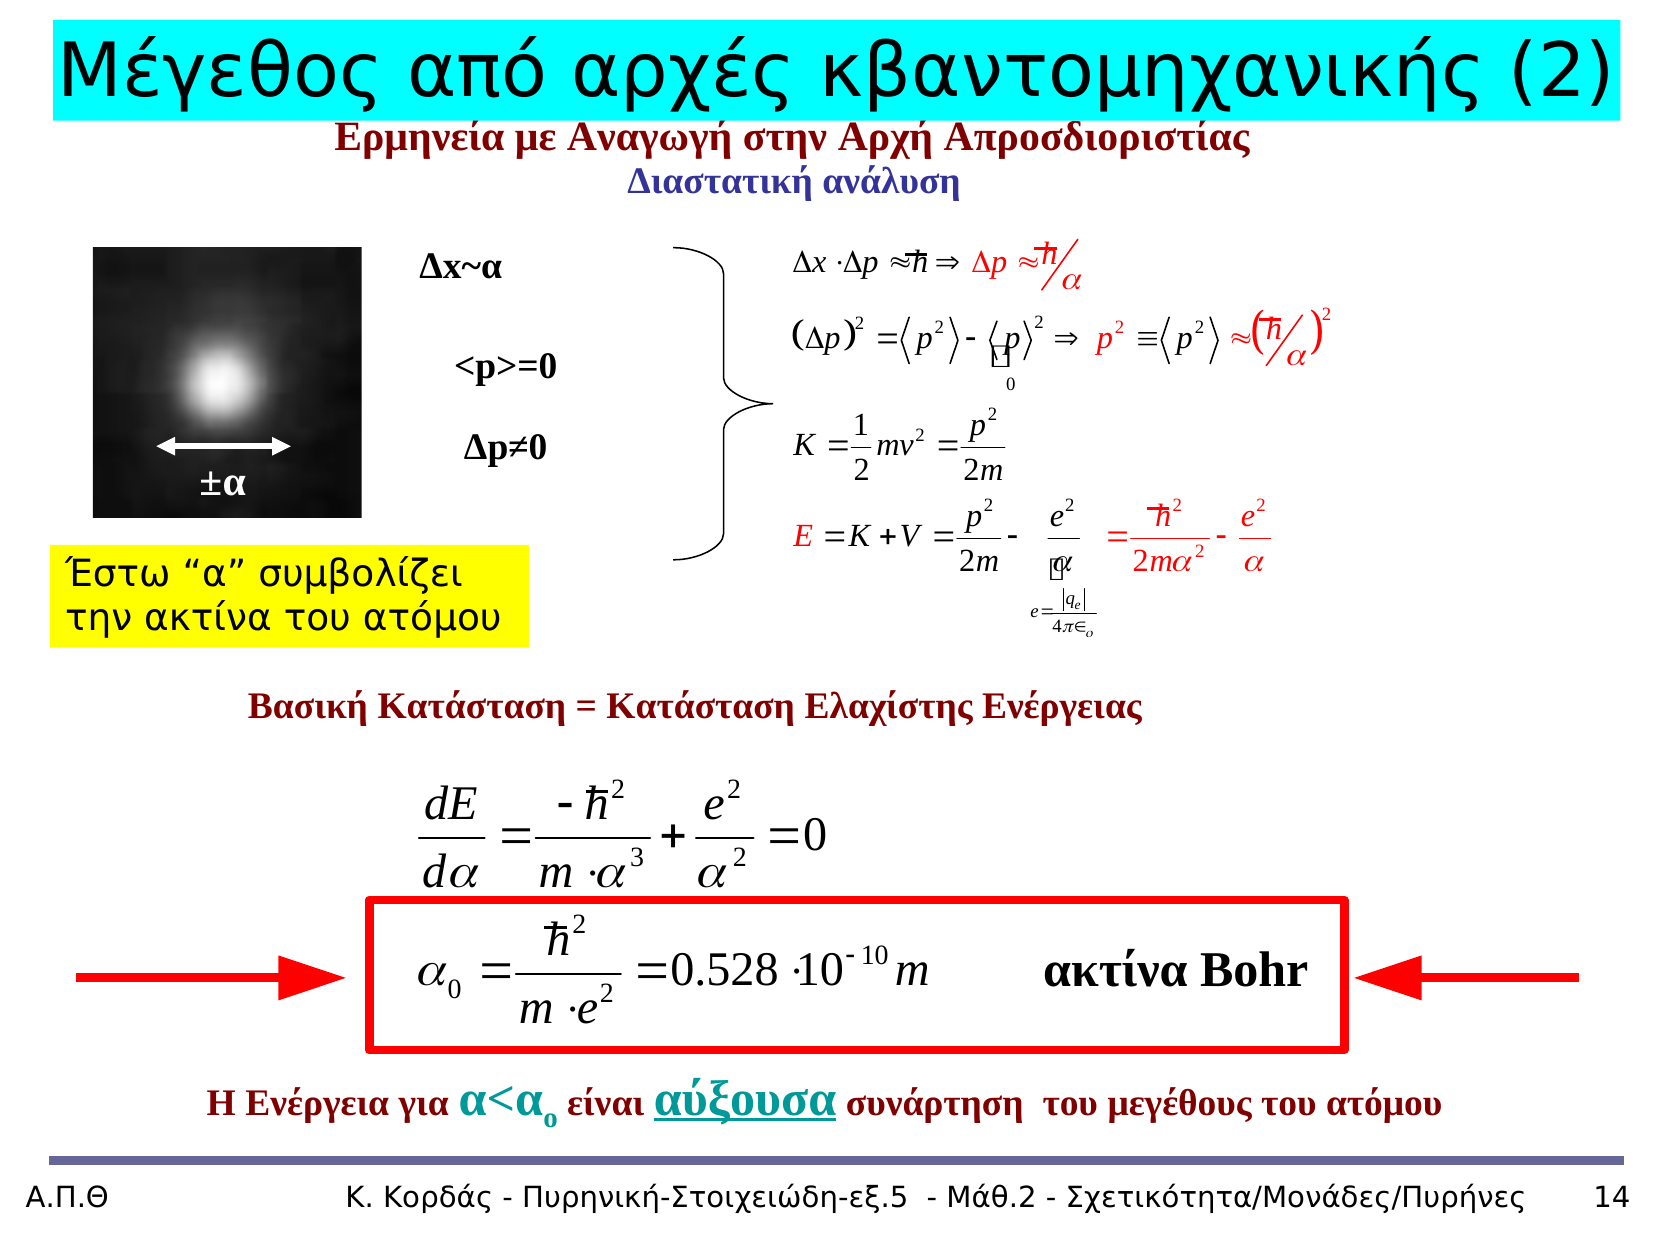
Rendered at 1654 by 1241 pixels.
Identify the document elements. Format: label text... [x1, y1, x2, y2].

text_box Ερμηνεία με Αναγωγή στην Αρχή Απροσδιοριστίας [177, 121, 1071, 167]
text_box ακτίνα Bohr [1028, 928, 1340, 1005]
chart [787, 233, 1341, 644]
chart [410, 904, 938, 1034]
picture [92, 247, 362, 518]
text_box Έστω “α” συμβολίζει την ακτίνα του ατόμου [50, 544, 529, 648]
title Μέγεθος από αρχές κβαντομηχανικής (2) [53, 19, 1621, 121]
chart [410, 768, 938, 896]
text_box ±α [184, 446, 281, 512]
text_box Ερμηνεία με Αναγωγή στην Αρχή Απροσδιοριστίας [1072, 121, 1407, 167]
text_box Η Ενέργεια για α<αο είναι αύξουσα συνάρτηση του μεγέθους του ατόμου [112, 1057, 1538, 1142]
text_box <p>=0 Δp≠0 [378, 332, 634, 475]
text_box Βασική Κατάσταση = Κατάσταση Ελαχίστης Ενέργειας [0, 673, 1454, 734]
text_box Διαστατική ανάλυση [418, 148, 1170, 209]
text_box ακτίνα Bohr [1349, 928, 1596, 1005]
text_box Δx~α [404, 233, 632, 294]
